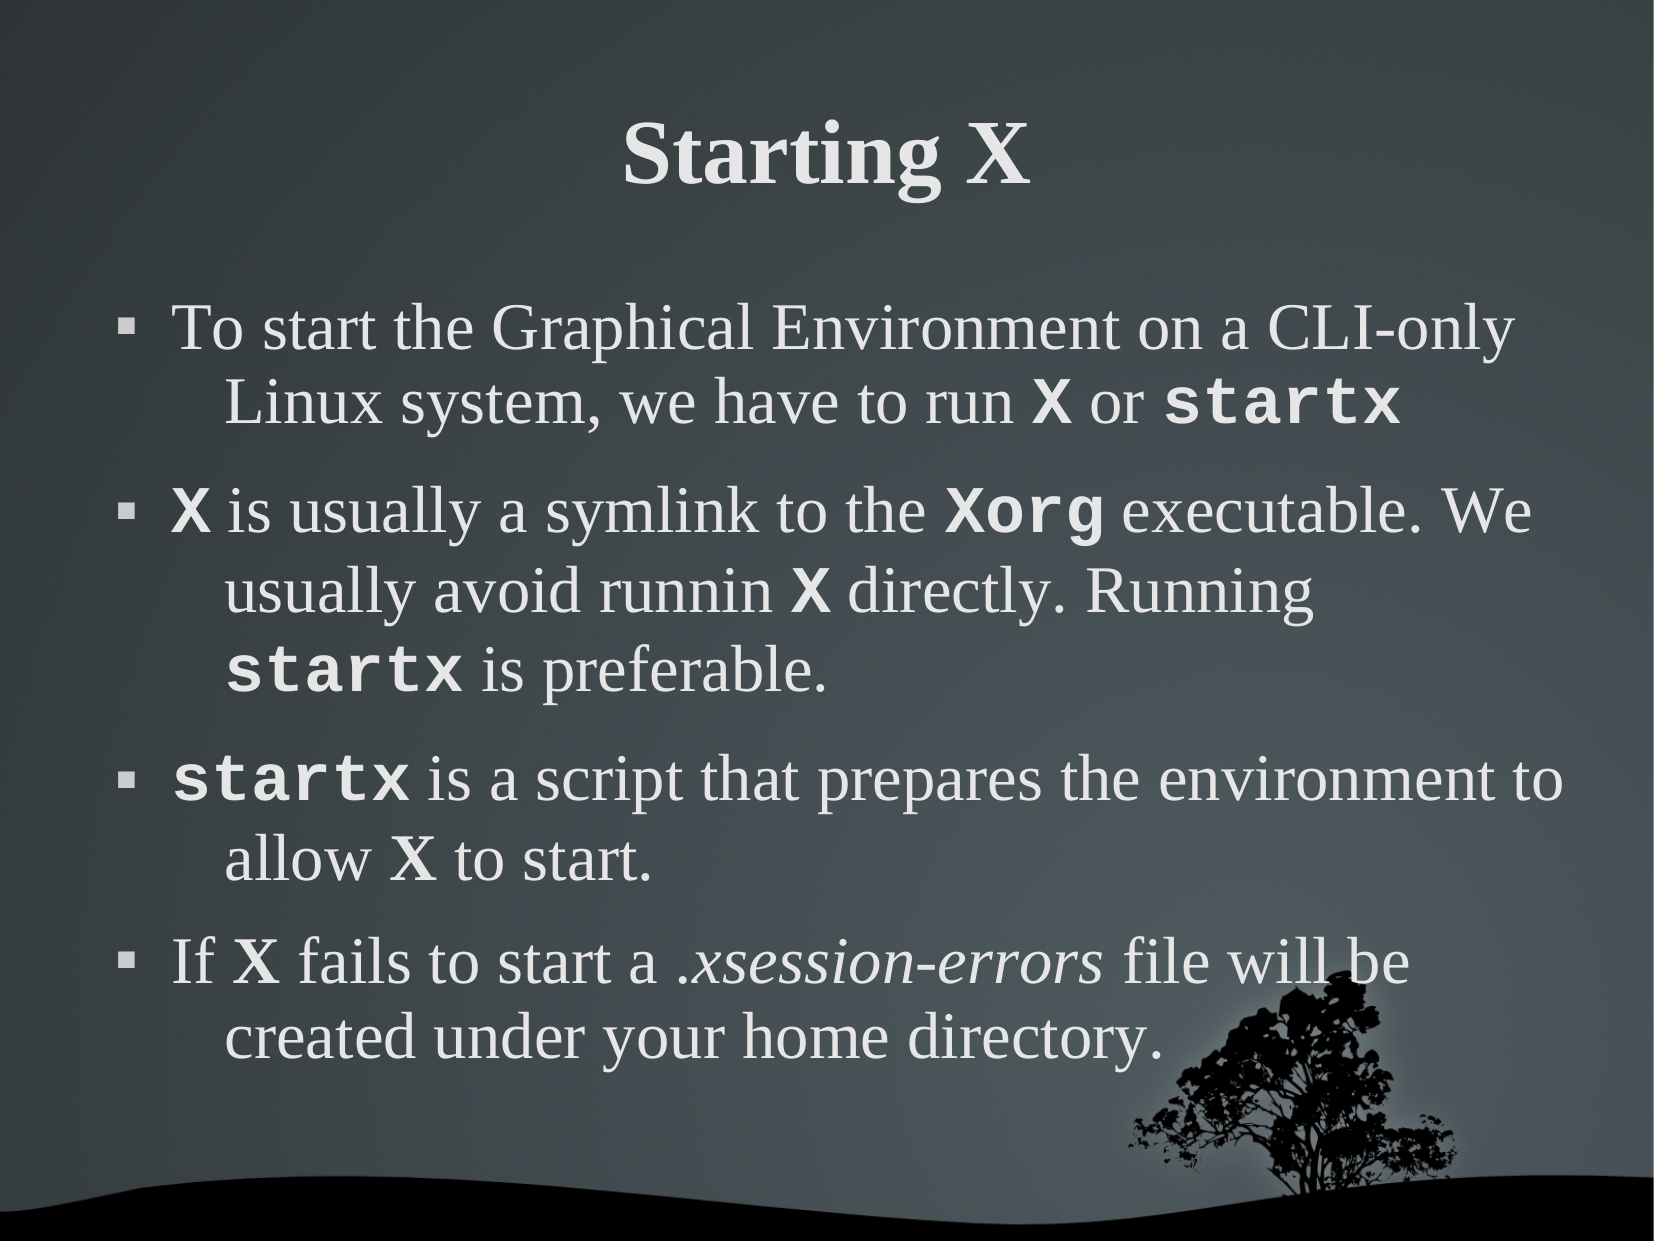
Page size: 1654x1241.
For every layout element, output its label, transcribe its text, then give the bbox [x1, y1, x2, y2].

list To start the Graphical Environment on a CLI-only Linux system, we have to run X or startx X is usually a symlink to the Xorg executable. We usually avoid runnin X directly. Running startx is preferable. startx is a script that prepares the environment to allow X to start. If X fails to start a .xsession-errors file will be created under your home directory. [82, 290, 1571, 1109]
title Starting X [82, 49, 1571, 257]
picture [0, 0, 1654, 1241]
